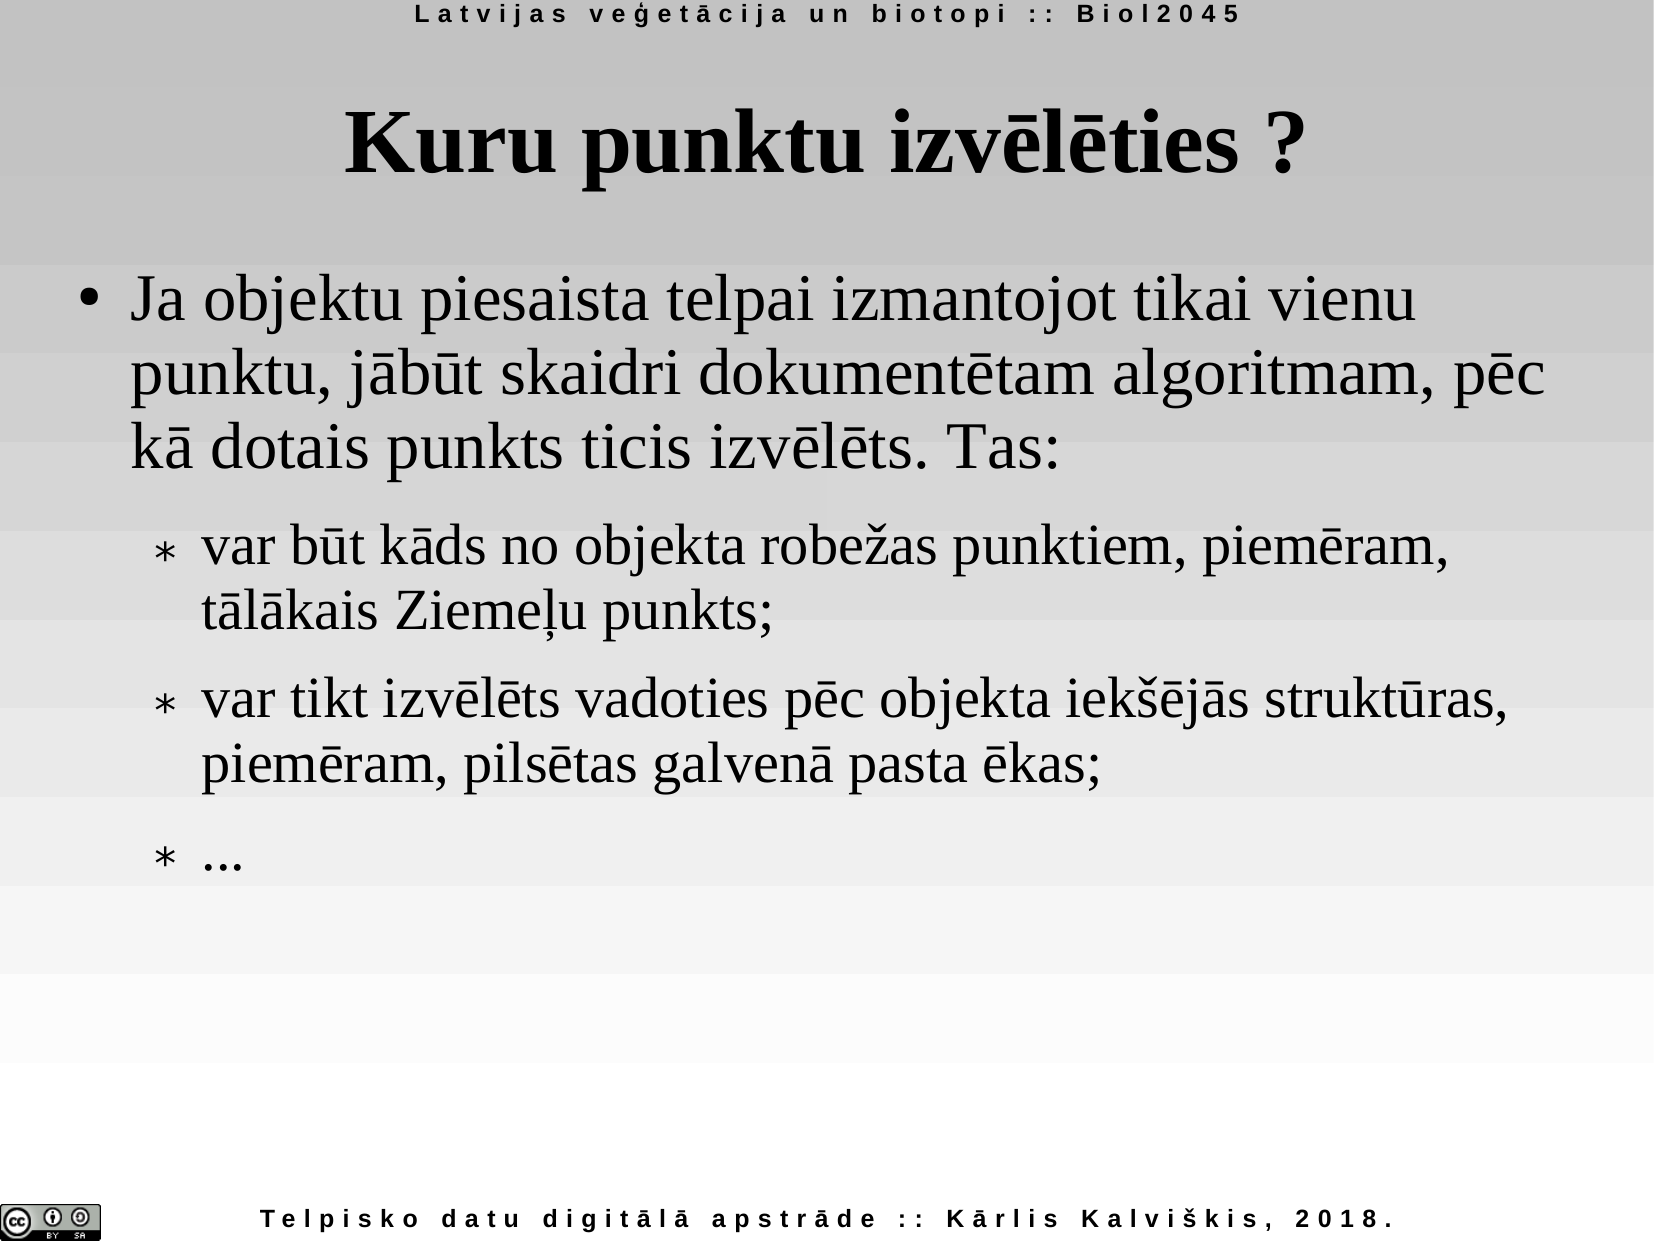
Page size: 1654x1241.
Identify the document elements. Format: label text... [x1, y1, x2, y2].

picture [0, 0, 1654, 1241]
list Ja objektu piesaista telpai izmantojot tikai vienu punktu, jābūt skaidri dokumentētam algoritmam, pēc kā dotais punkts ticis izvēlēts. Tas: var būt kāds no objekta robežas punktiem, piemēram, tālākais Ziemeļu punkts; var tikt izvēlēts vadoties pēc objekta iekšējās struktūras, piemēram, pilsētas galvenā pasta ēkas; ... [59, 261, 1596, 981]
title Kuru punktu izvēlēties ? [59, 37, 1596, 246]
